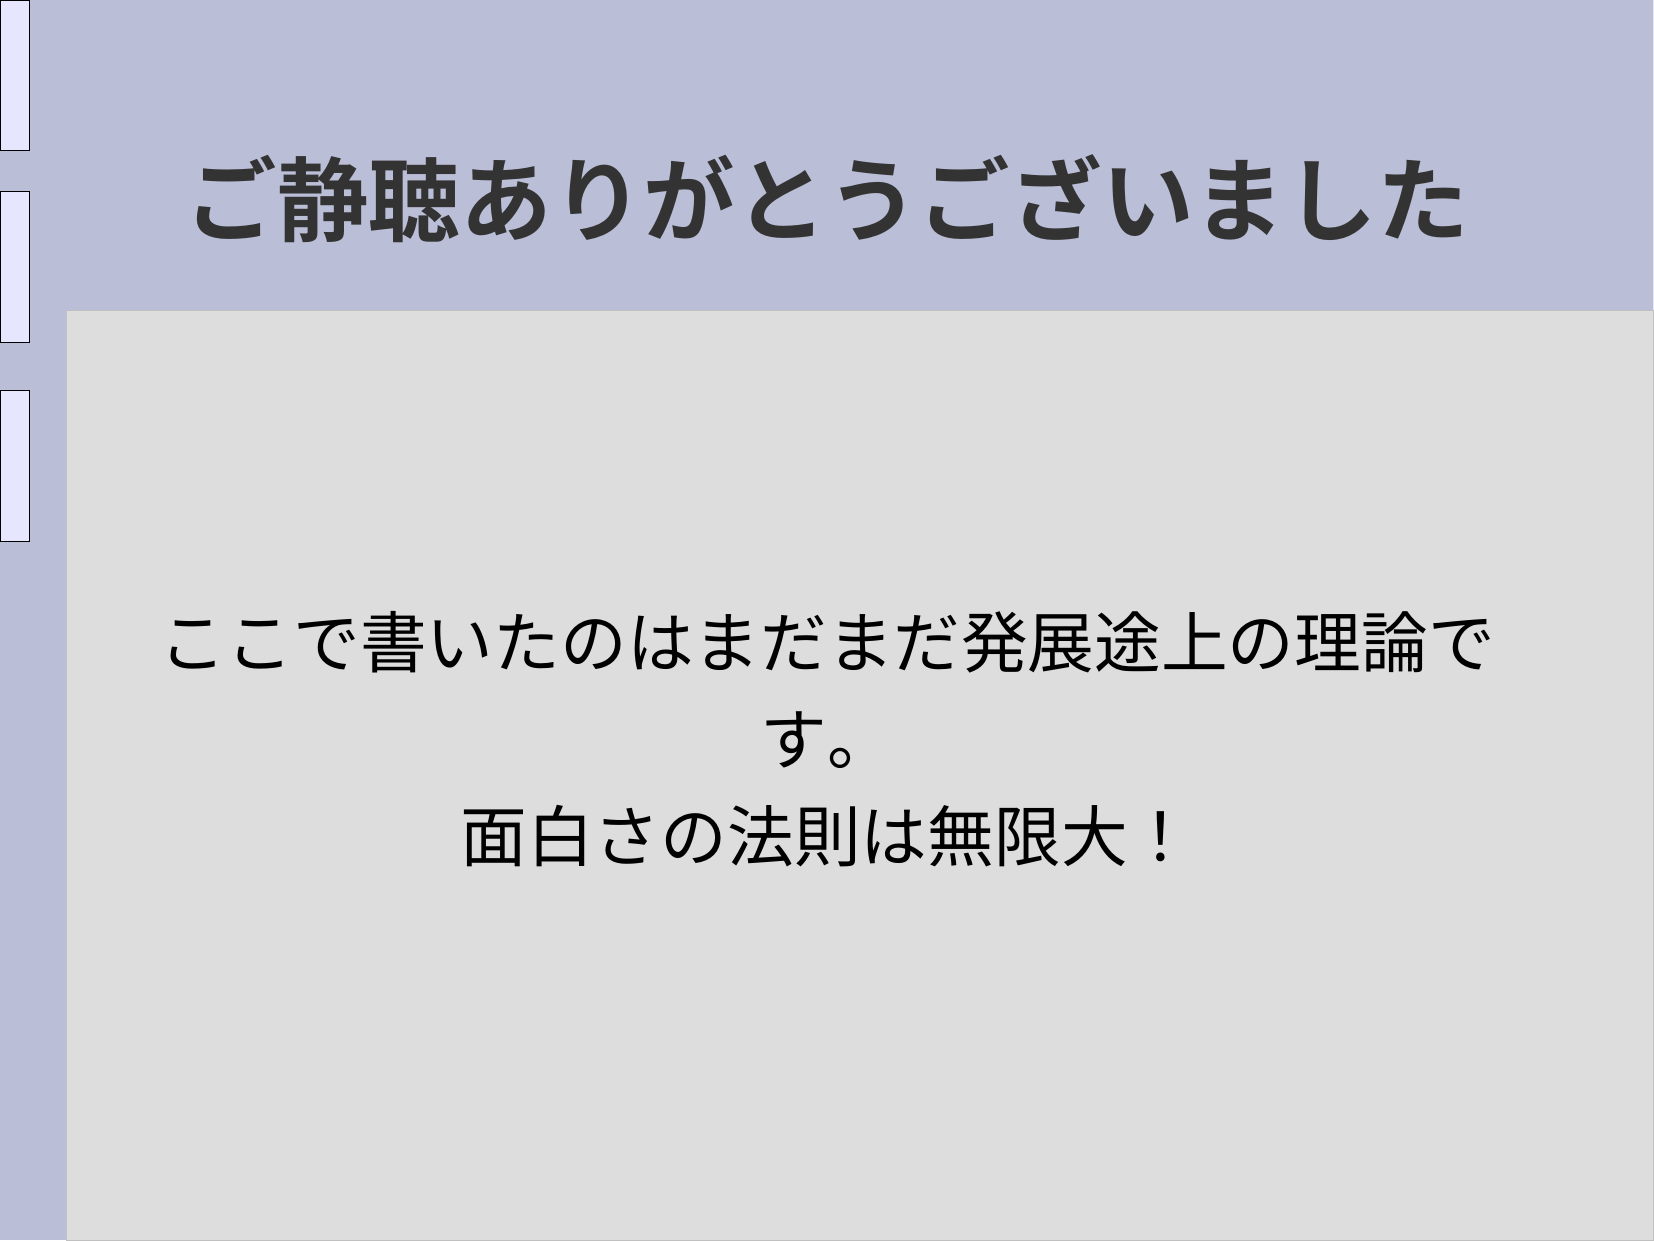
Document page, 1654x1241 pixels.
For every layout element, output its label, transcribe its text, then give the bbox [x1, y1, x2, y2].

title ご静聴ありがとうございました [121, 91, 1534, 299]
subtitle ここで書いたのはまだまだ発展途上の理論です。 面白さの法則は無限大！ [121, 344, 1534, 1127]
